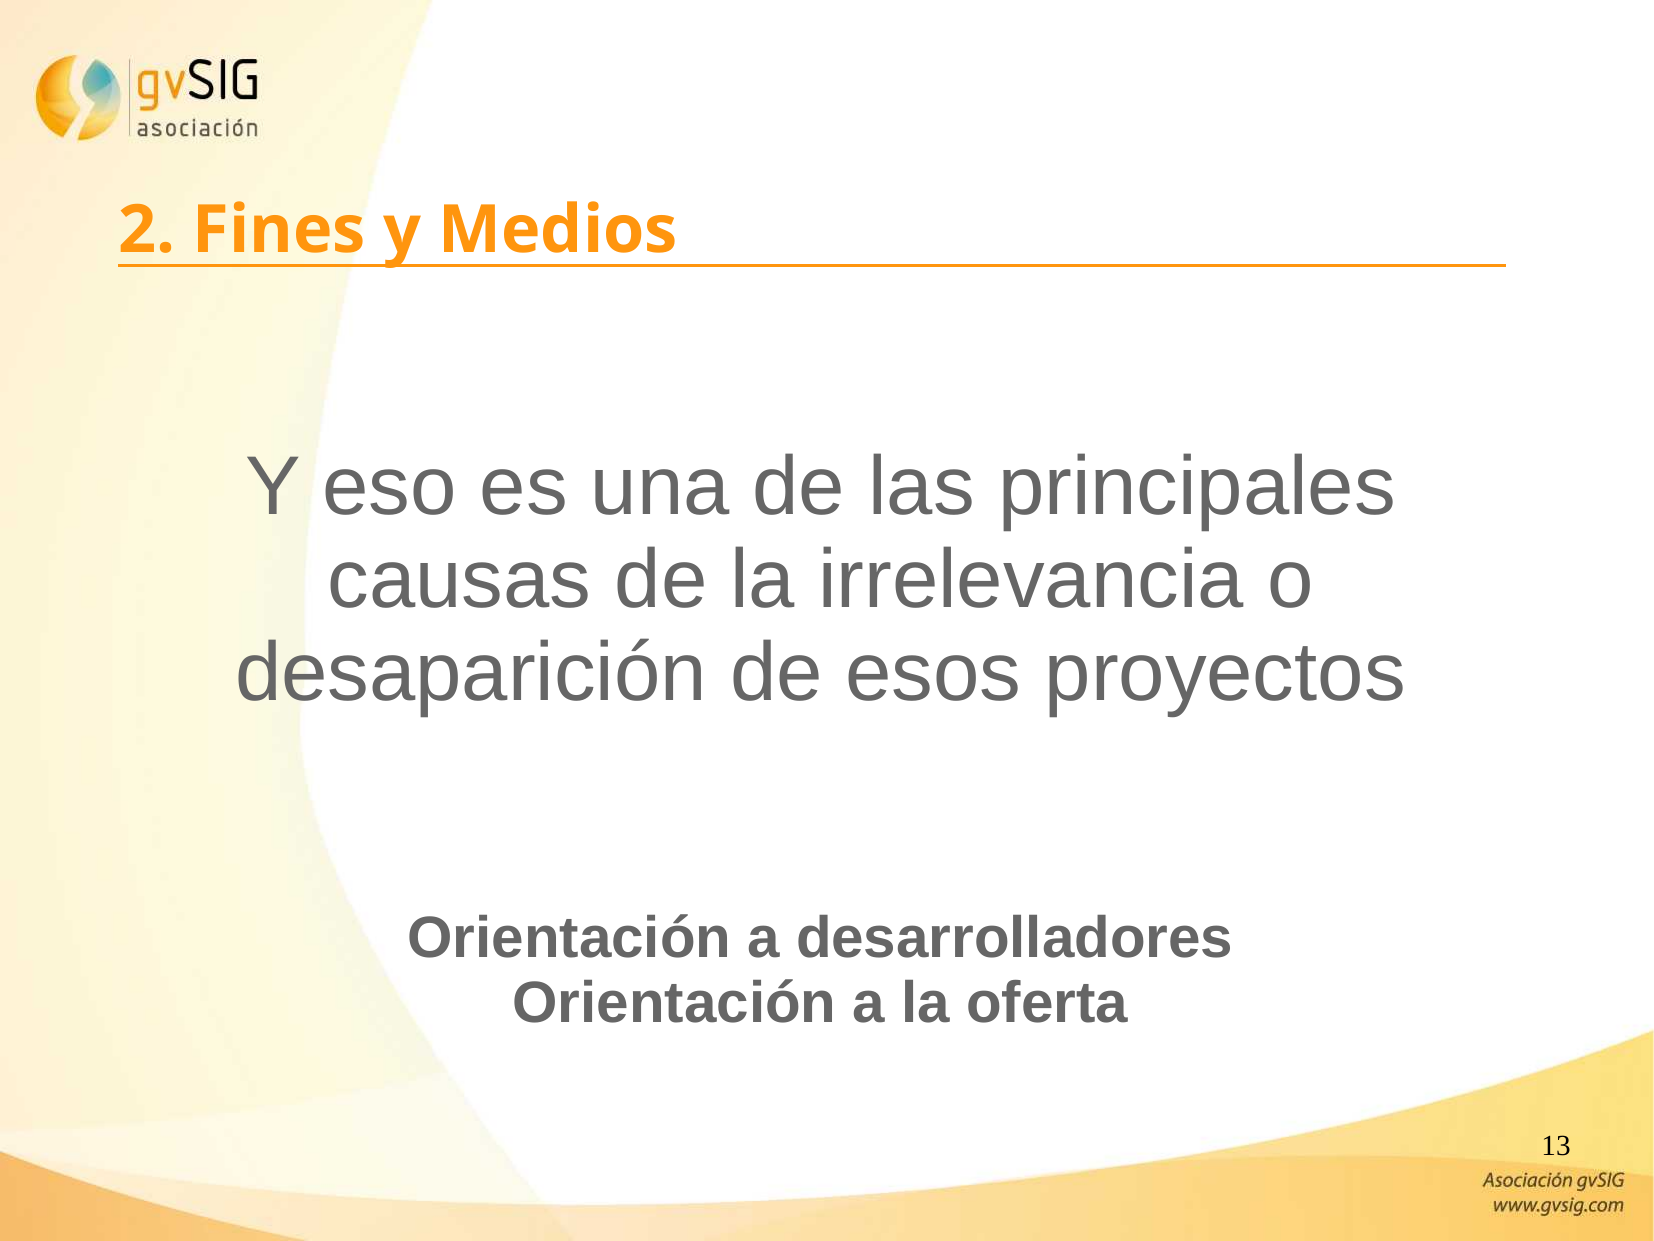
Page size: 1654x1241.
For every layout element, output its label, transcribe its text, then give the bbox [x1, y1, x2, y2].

title 2. Fines y Medios [118, 177, 1607, 276]
text_box Y eso es una de las principales causas de la irrelevancia o desaparición de esos proyectos Orientación a desarrolladores Orientación a la oferta [112, 432, 1530, 1182]
picture [0, 0, 1654, 1241]
